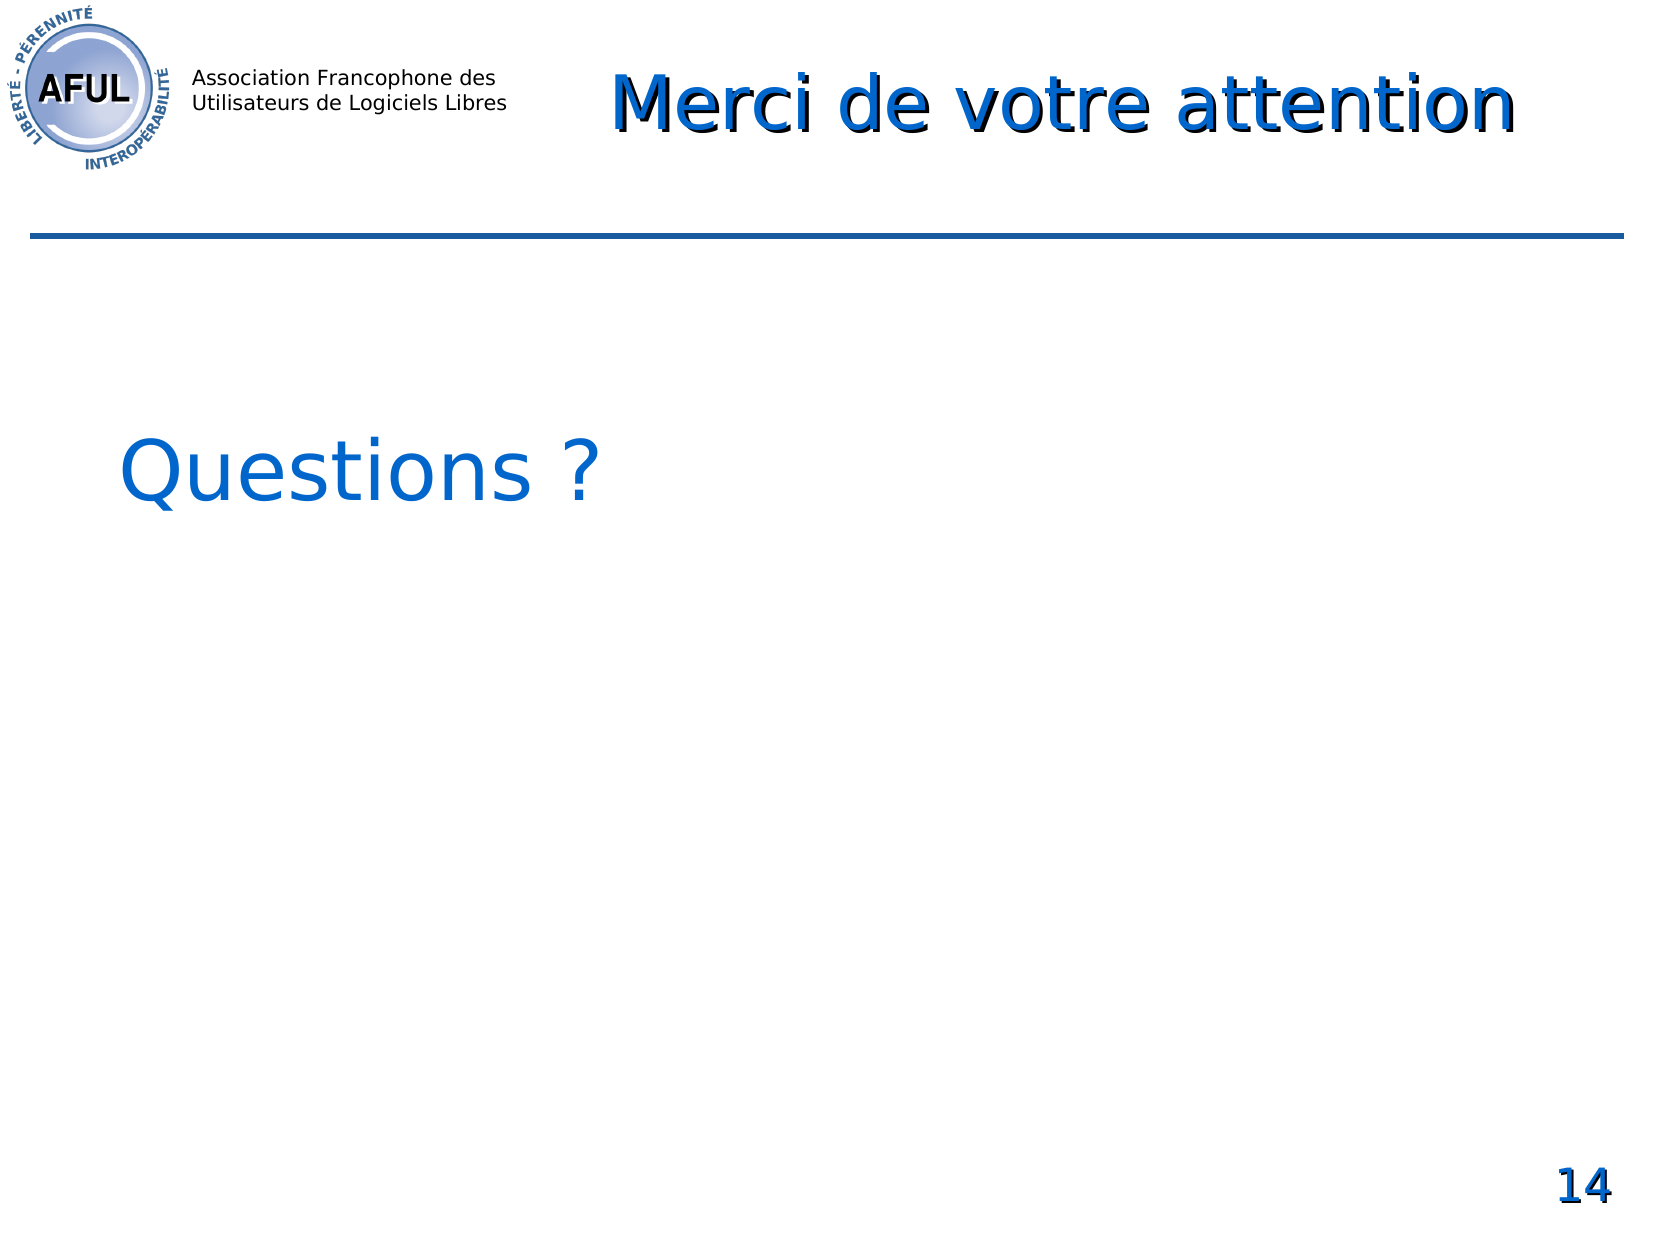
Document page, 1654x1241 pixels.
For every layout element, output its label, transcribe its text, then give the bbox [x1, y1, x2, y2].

list Questions ? [47, 265, 1595, 1211]
picture [0, 0, 178, 178]
title Merci de votre attention [501, 0, 1625, 207]
